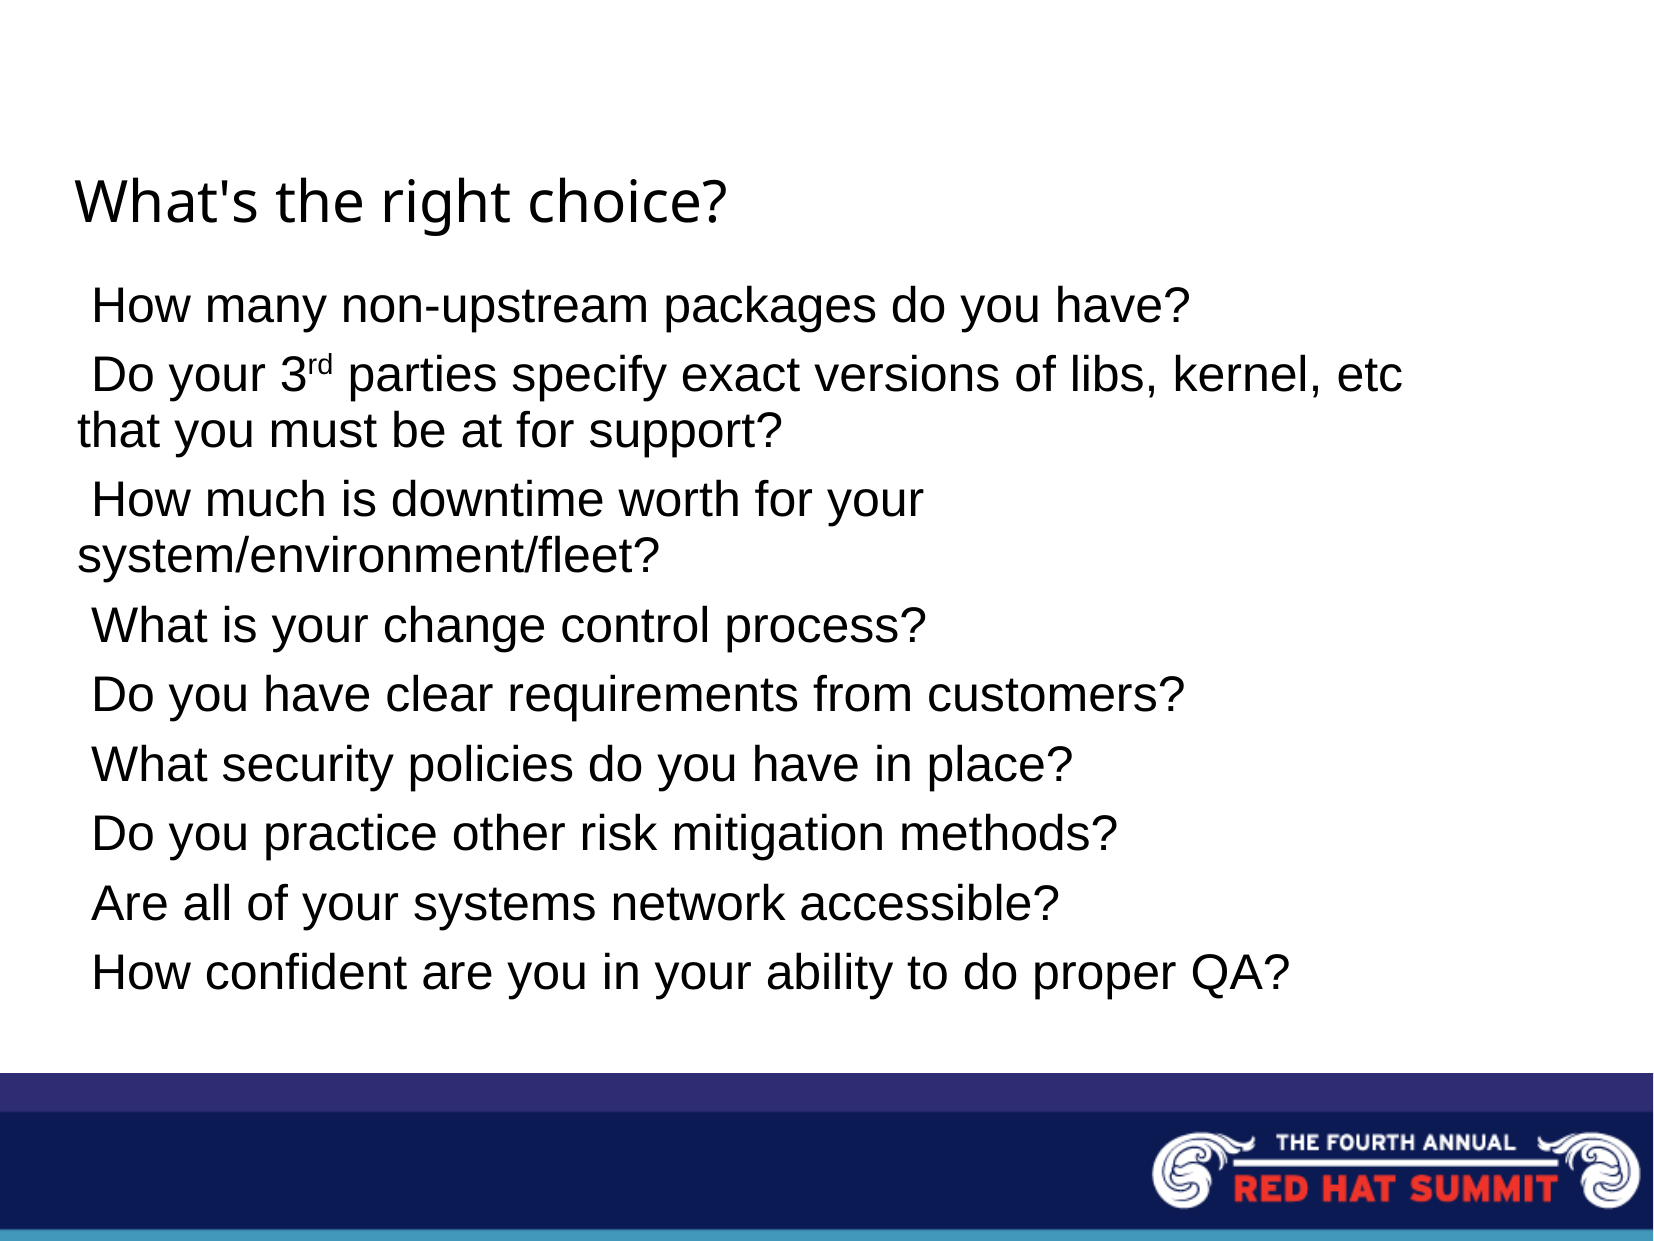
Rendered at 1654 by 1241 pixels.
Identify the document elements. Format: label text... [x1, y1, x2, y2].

title What's the right choice? [74, 140, 1506, 259]
list How many non-upstream packages do you have? Do your 3rd parties specify exact versions of libs, kernel, etc that you must be at for support? How much is downtime worth for your system/environment/fleet? What is your change control process? Do you have clear requirements from customers? What security policies do you have in place? Do you practice other risk mitigation methods? Are all of your systems network accessible? How confident are you in your ability to do proper QA? [77, 276, 1500, 1186]
picture [0, 1073, 1654, 1241]
